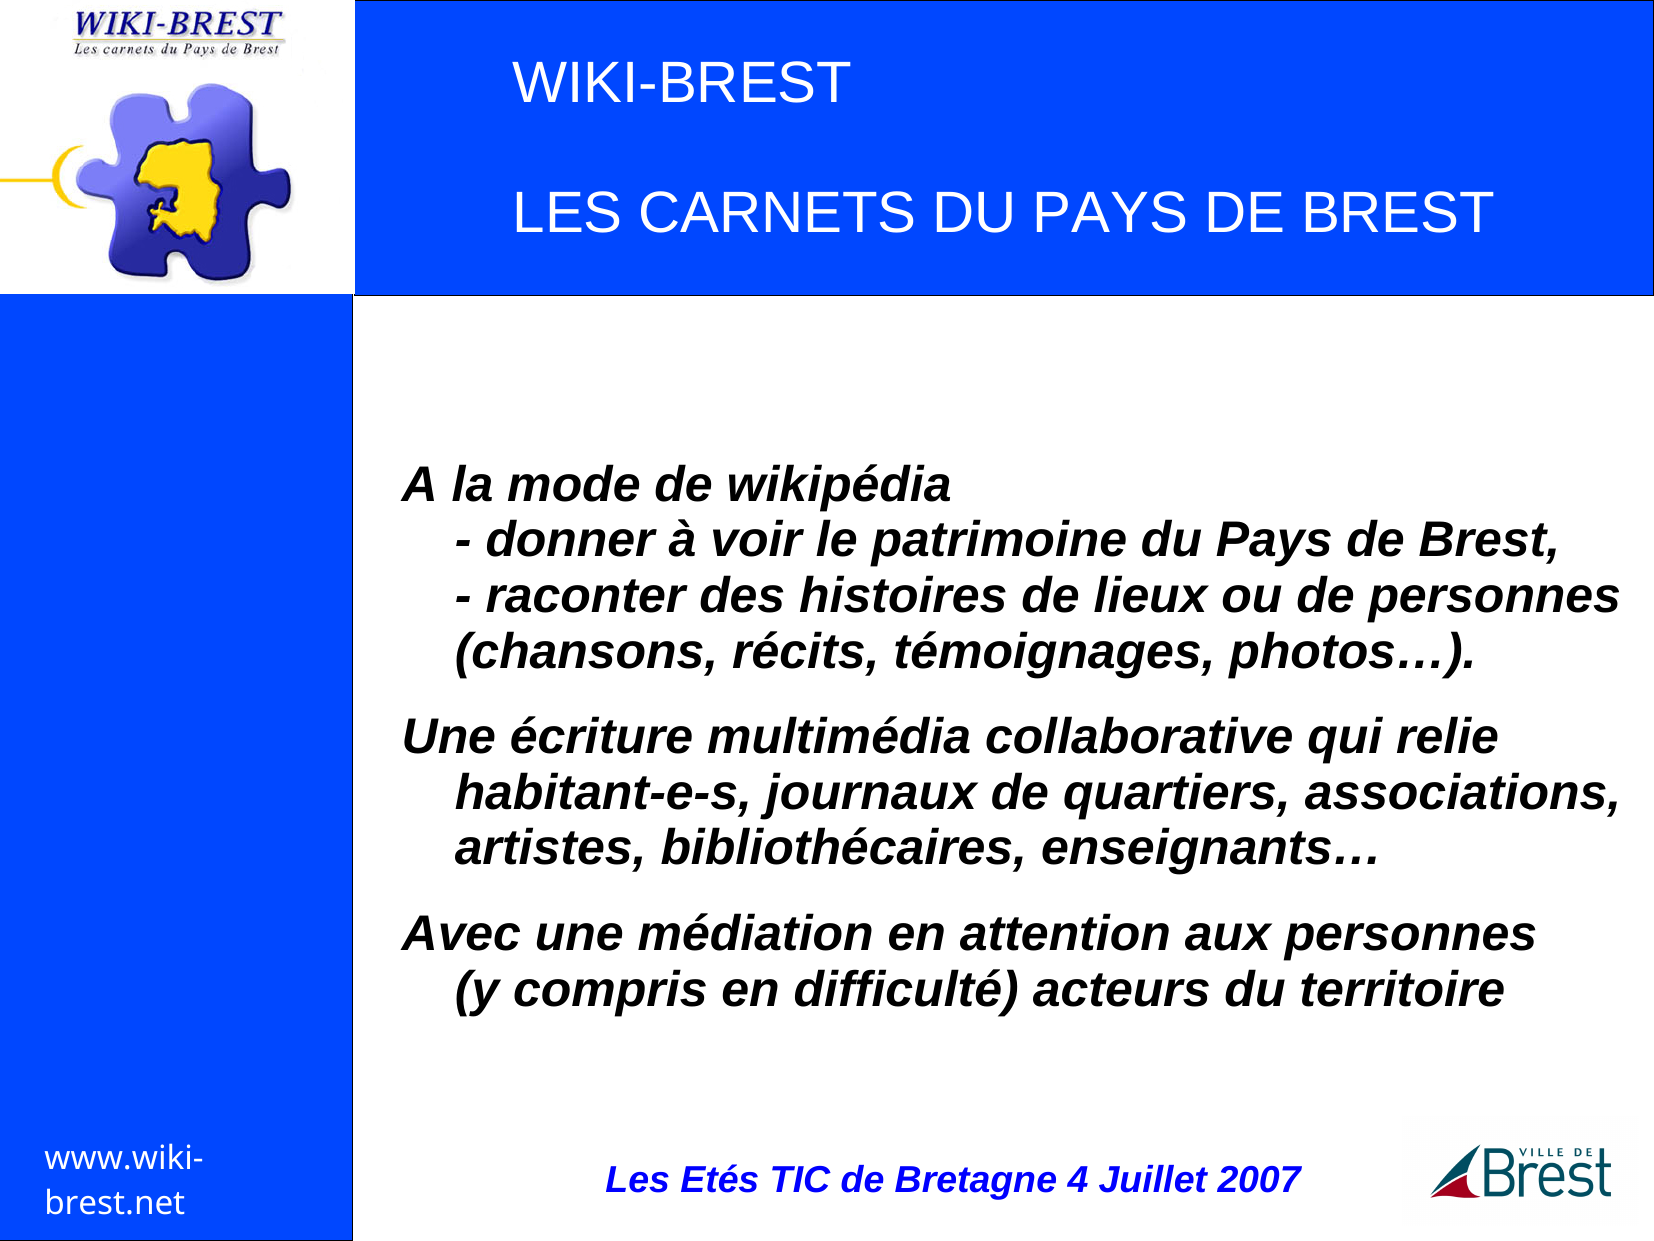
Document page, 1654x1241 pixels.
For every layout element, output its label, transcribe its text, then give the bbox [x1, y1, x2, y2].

text_box WIKI-BREST LES CARNETS DU PAYS DE BREST [354, 0, 1654, 296]
text_box www.wiki-brest.net [29, 1126, 343, 1182]
picture [0, 0, 355, 296]
text_box A la mode de wikipédia - donner à voir le patrimoine du Pays de Brest, - raconter des histoires de lieux ou de personnes (chansons, récits, témoignages, photos…). Une écriture multimédia collaborative qui relie habitant-e-s, journaux de quartiers, associations, artistes, bibliothécaires, enseignants… Avec une médiation en attention aux personnes (y compris en difficulté) acteurs du territoire [383, 455, 1640, 1034]
text_box [0, 294, 353, 1241]
picture [1402, 1116, 1639, 1226]
